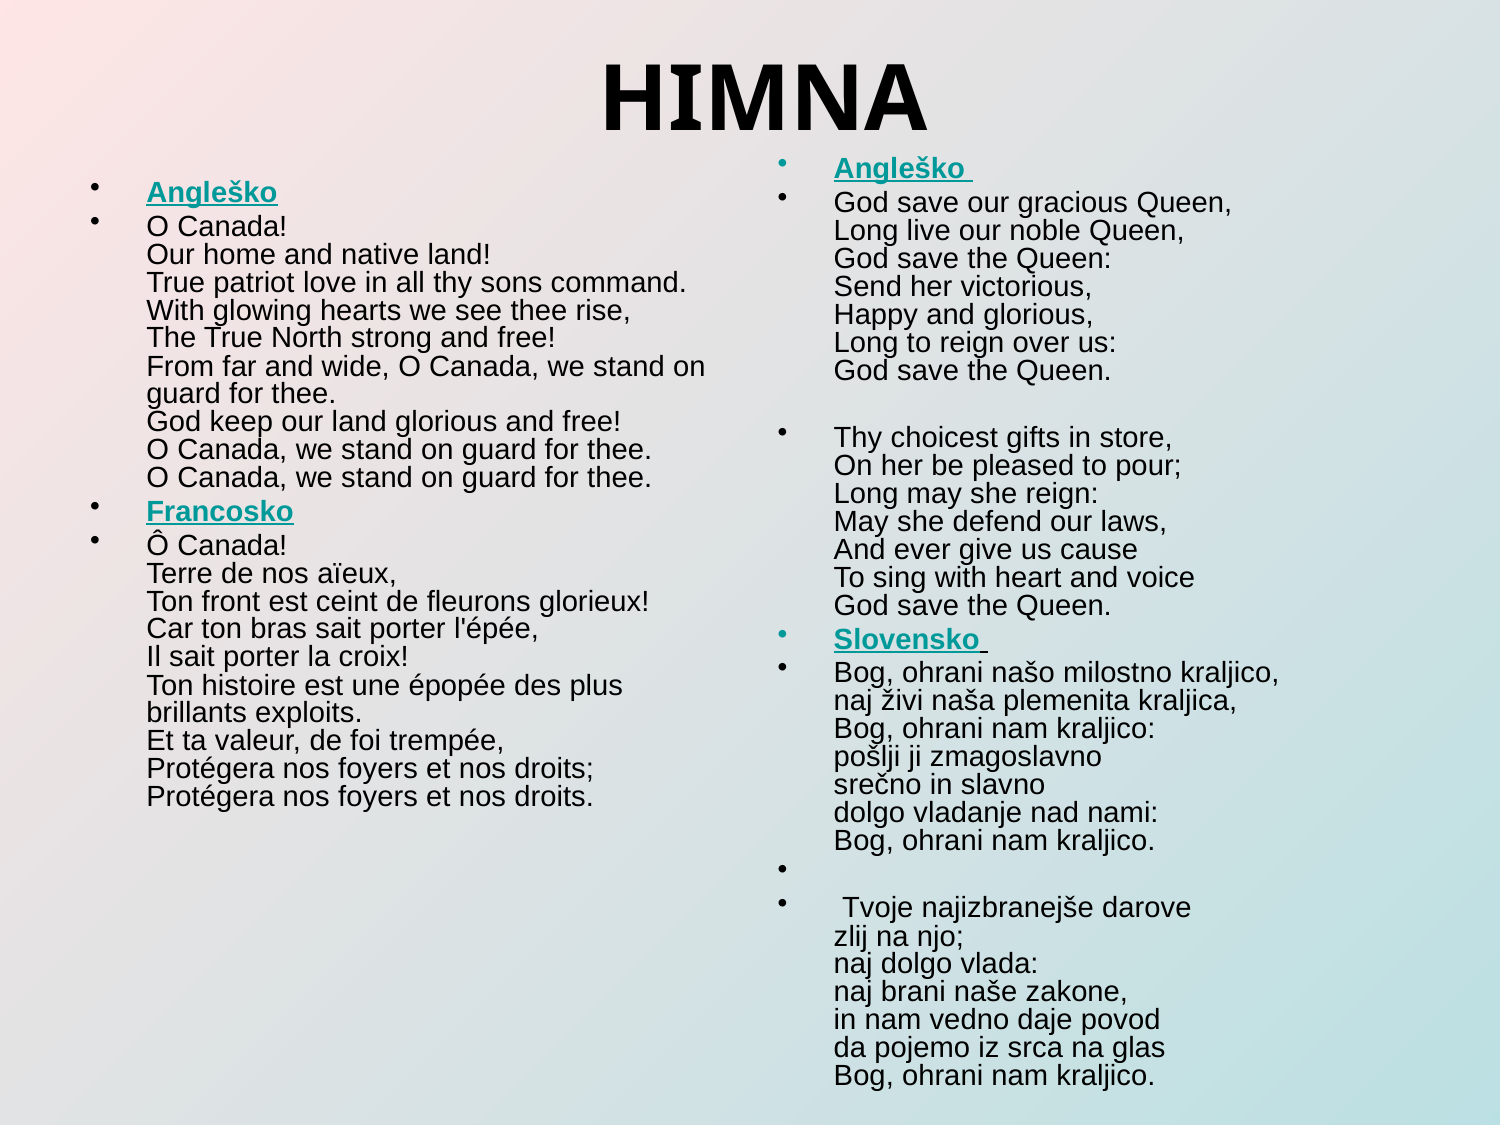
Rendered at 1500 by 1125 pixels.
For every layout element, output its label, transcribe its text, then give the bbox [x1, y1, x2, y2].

title HIMNA [88, 0, 1439, 188]
list Angleško O Canada! Our home and native land! True patriot love in all thy sons command. With glowing hearts we see thee rise, The True North strong and free! From far and wide, O Canada, we stand on guard for thee. God keep our land glorious and free! O Canada, we stand on guard for thee. O Canada, we stand on guard for thee. Francosko Ô Canada! Terre de nos aïeux, Ton front est ceint de fleurons glorieux! Car ton bras sait porter l'épée, Il sait porter la croix! Ton histoire est une épopée des plus brillants exploits. Et ta valeur, de foi trempée, Protégera nos foyers et nos droits; Protégera nos foyers et nos droits. [75, 172, 738, 1059]
list Angleško God save our gracious Queen, Long live our noble Queen, God save the Queen: Send her victorious, Happy and glorious, Long to reign over us: God save the Queen. Thy choicest gifts in store, On her be pleased to pour; Long may she reign: May she defend our laws, And ever give us cause To sing with heart and voice God save the Queen. Slovensko Bog, ohrani našo milostno kraljico, naj živi naša plemenita kraljica, Bog, ohrani nam kraljico: pošlji ji zmagoslavno srečno in slavno dolgo vladanje nad nami: Bog, ohrani nam kraljico. Tvoje najizbranejše darove zlij na njo; naj dolgo vlada: naj brani naše zakone, in nam vedno daje povod da pojemo iz srca na glas Bog, ohrani nam kraljico. [762, 148, 1425, 1125]
